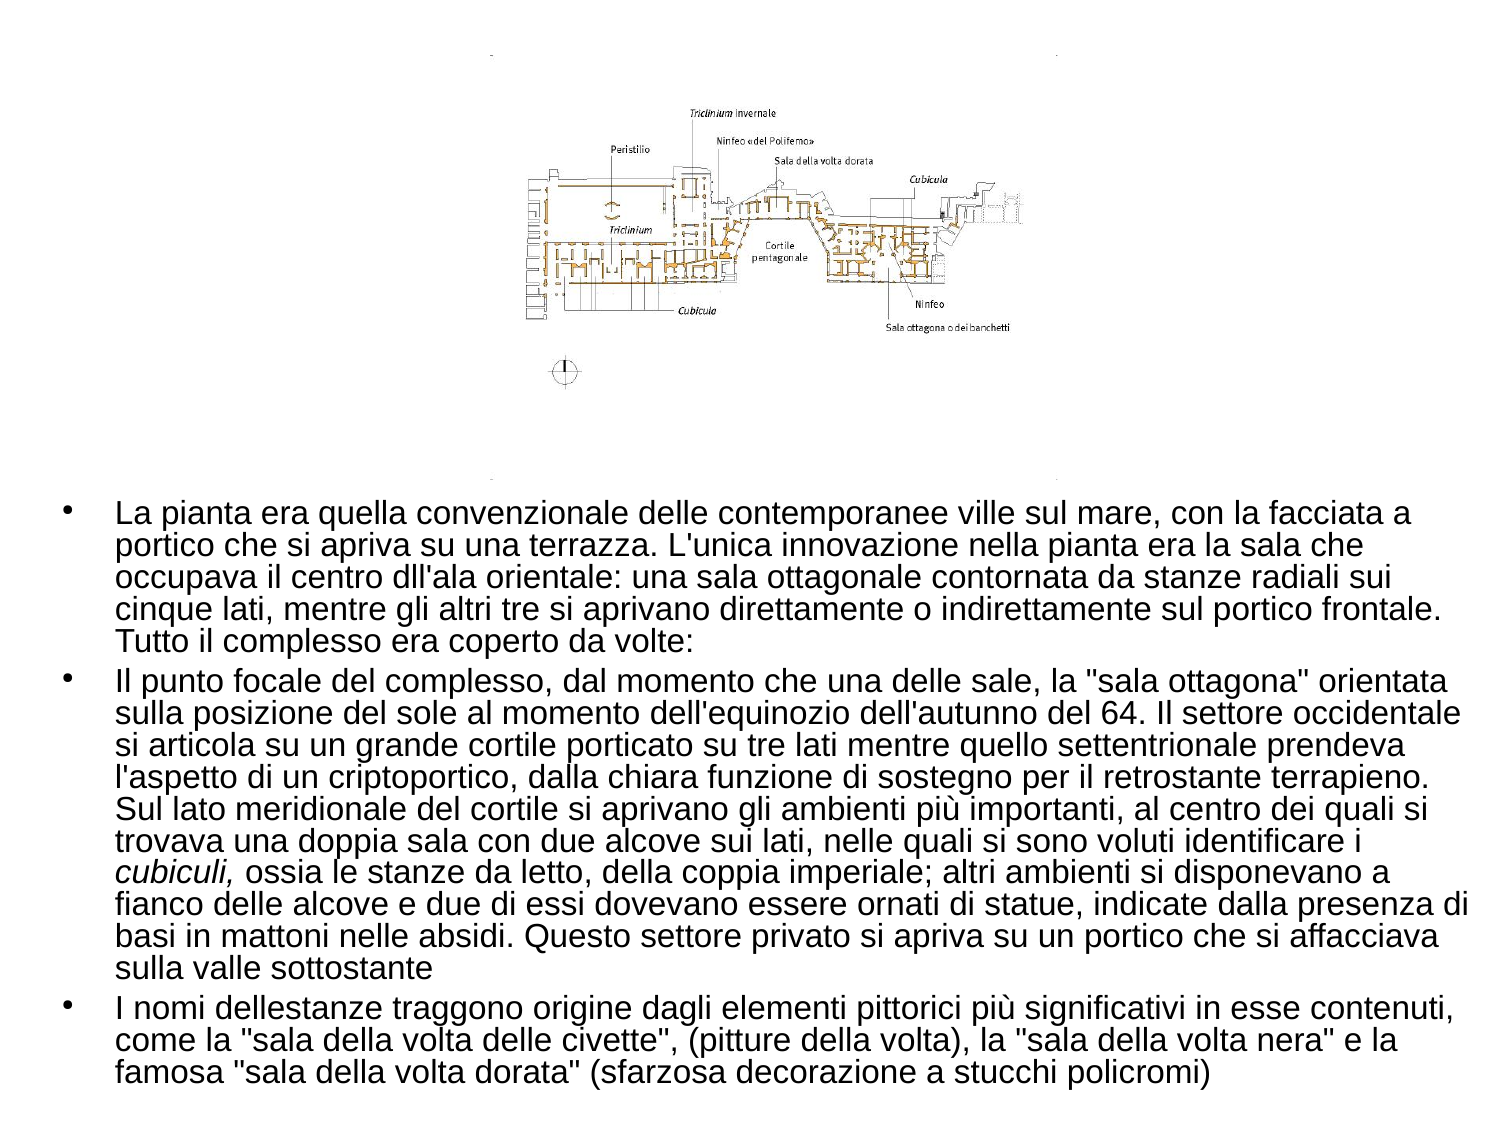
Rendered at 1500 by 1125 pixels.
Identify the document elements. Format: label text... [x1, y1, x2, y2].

chart [490, 54, 1058, 481]
list La pianta era quella convenzionale delle contemporanee ville sul mare, con la facciata a portico che si apriva su una terrazza. L'unica innovazione nella pianta era la sala che occupava il centro dll'ala orientale: una sala ottagonale contornata da stanze radiali sui cinque lati, mentre gli altri tre si aprivano direttamente o indirettamente sul portico frontale. Tutto il complesso era coperto da volte: Il punto focale del complesso, dal momento che una delle sale, la "sala ottagona" orientata sulla posizione del sole al momento dell'equinozio dell'autunno del 64. Il settore occidentale si articola su un grande cortile porticato su tre lati mentre quello settentrionale prendeva l'aspetto di un criptoportico, dalla chiara funzione di sostegno per il retrostante terrapieno. Sul lato meridionale del cortile si aprivano gli ambienti più importanti, al centro dei quali si trovava una doppia sala con due alcove sui lati, nelle quali si sono voluti identificare i cubiculi, ossia le stanze da letto, della coppia imperiale; altri ambienti si disponevano a fianco delle alcove e due di essi dovevano essere ornati di statue, indicate dalla presenza di basi in mattoni nelle absidi. Questo settore privato si apriva su un portico che si affacciava sulla valle sottostante I nomi dellestanze traggono origine dagli elementi pittorici più significativi in esse contenuti, come la "sala della volta delle civette", (pitture della volta), la "sala della volta nera" e la famosa "sala della volta dorata" (sfarzosa decorazione a stucchi policromi) [29, 491, 1500, 1094]
